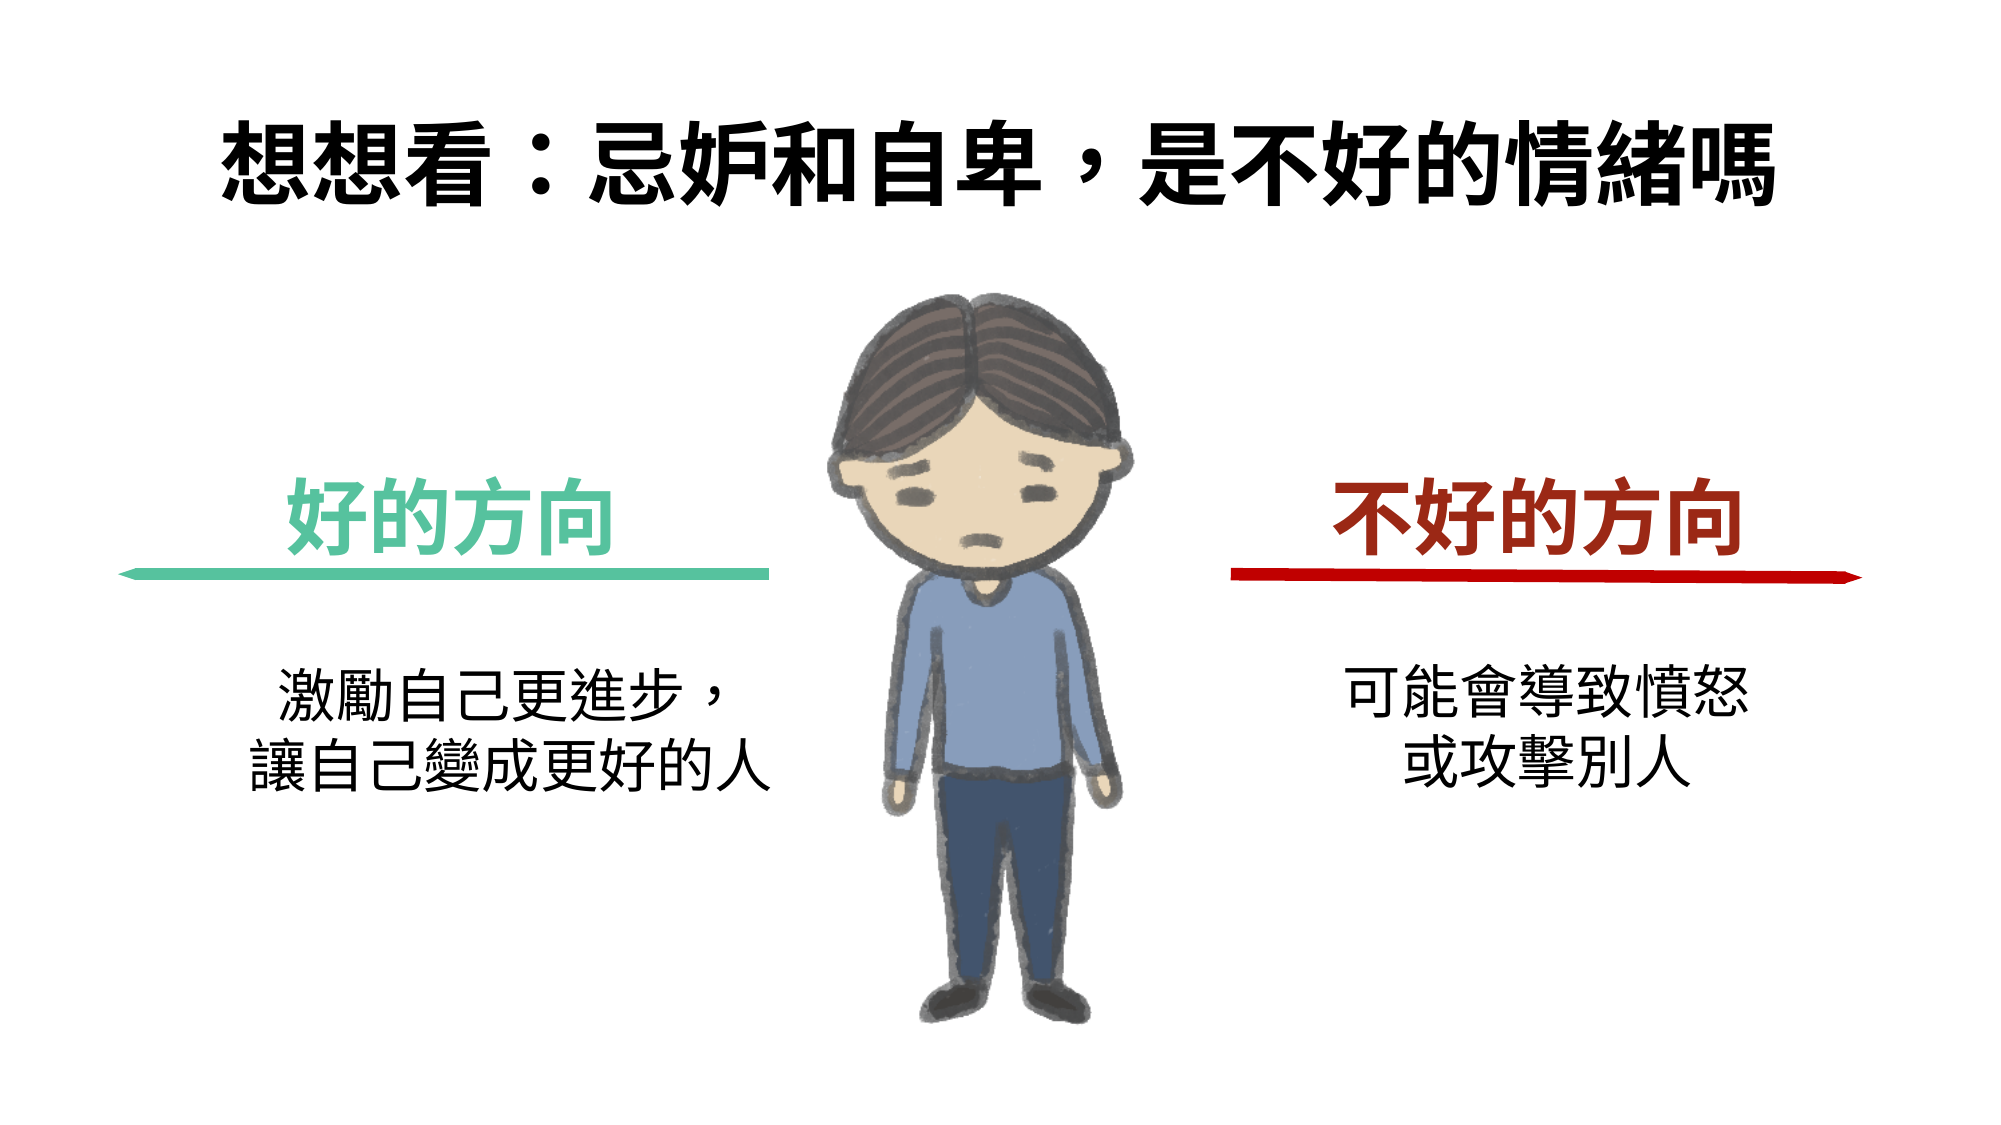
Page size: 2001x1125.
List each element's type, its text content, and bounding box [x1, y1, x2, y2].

title 想想看：忌妒和自卑，是不好的情緒嗎 [137, 59, 1863, 278]
text_box 好的方向 [269, 458, 637, 575]
text_box 不好的方向 [1315, 457, 1767, 574]
picture [769, 278, 1184, 1058]
text_box 激勵自己更進步， 讓自己變成更好的人 [84, 652, 788, 807]
text_box 可能會導致憤怒 或攻擊別人 [1328, 647, 1766, 803]
